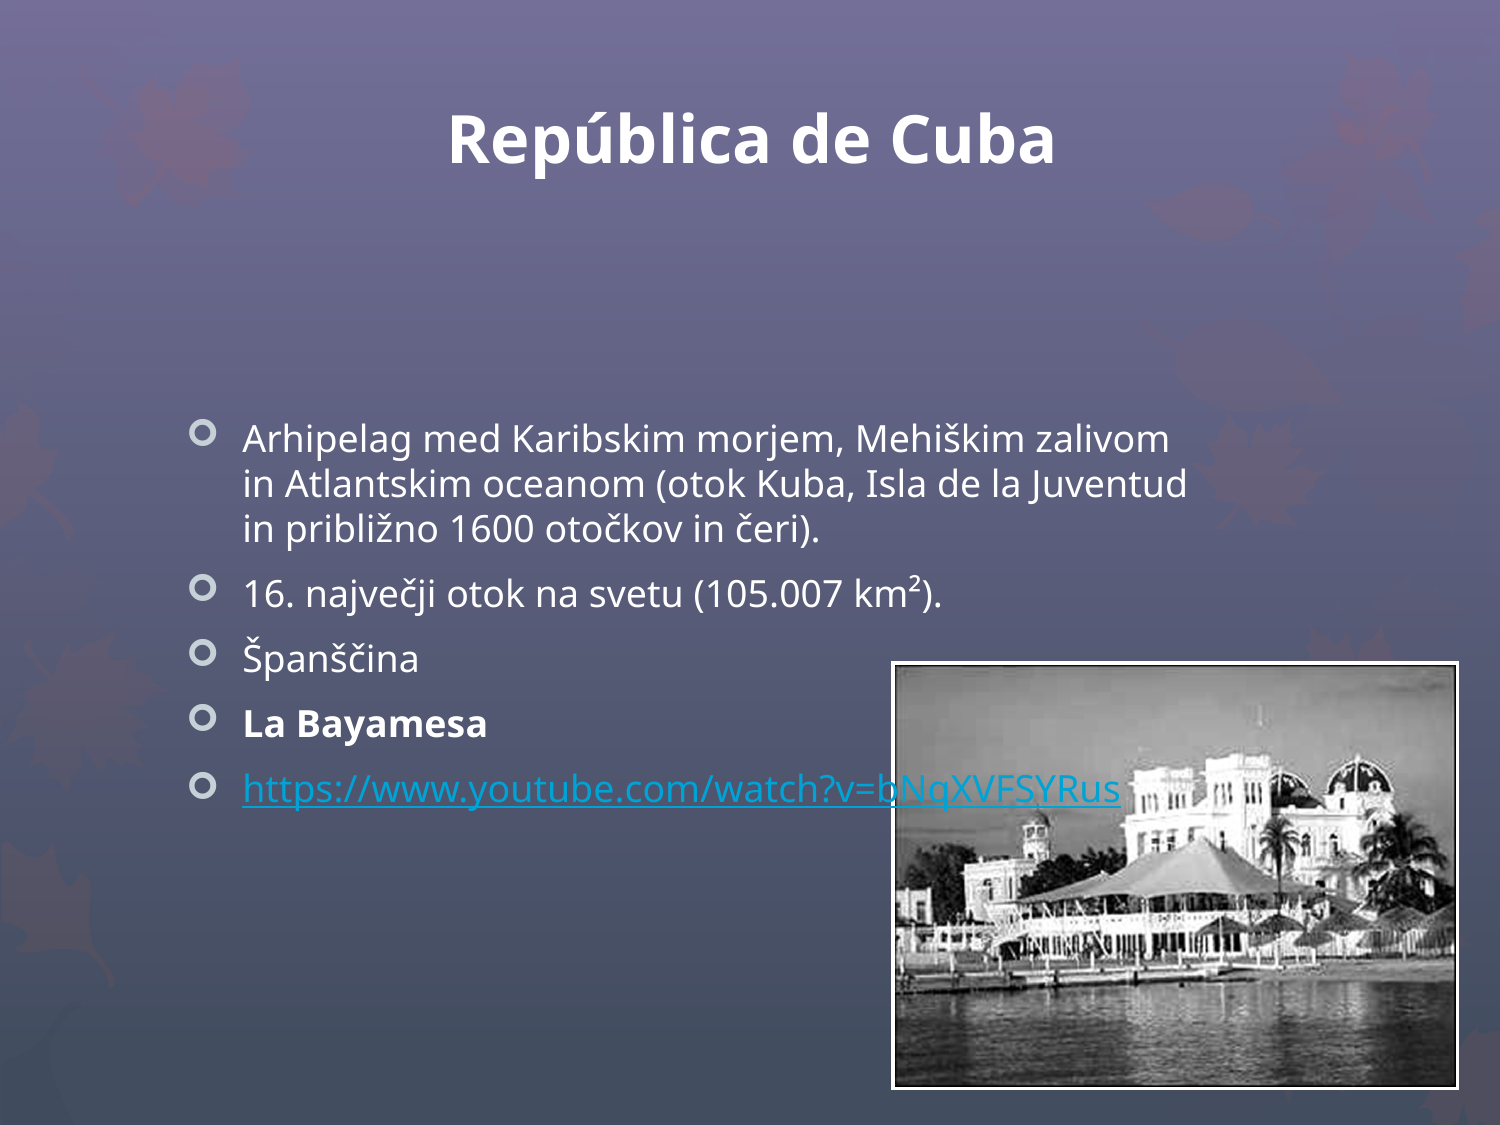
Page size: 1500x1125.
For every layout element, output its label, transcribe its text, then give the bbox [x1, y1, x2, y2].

list Arhipelag med Karibskim morjem, Mehiškim zalivom in Atlantskim oceanom (otok Kuba, Isla de la Juventud in približno 1600 otočkov in čeri). 16. največji otok na svetu (105.007 km²). Španščina La Bayamesa https://www.youtube.com/watch?v=bNqXVFSYRus [171, 278, 1222, 953]
picture [891, 661, 1459, 1090]
title República de Cuba [218, 42, 1287, 231]
